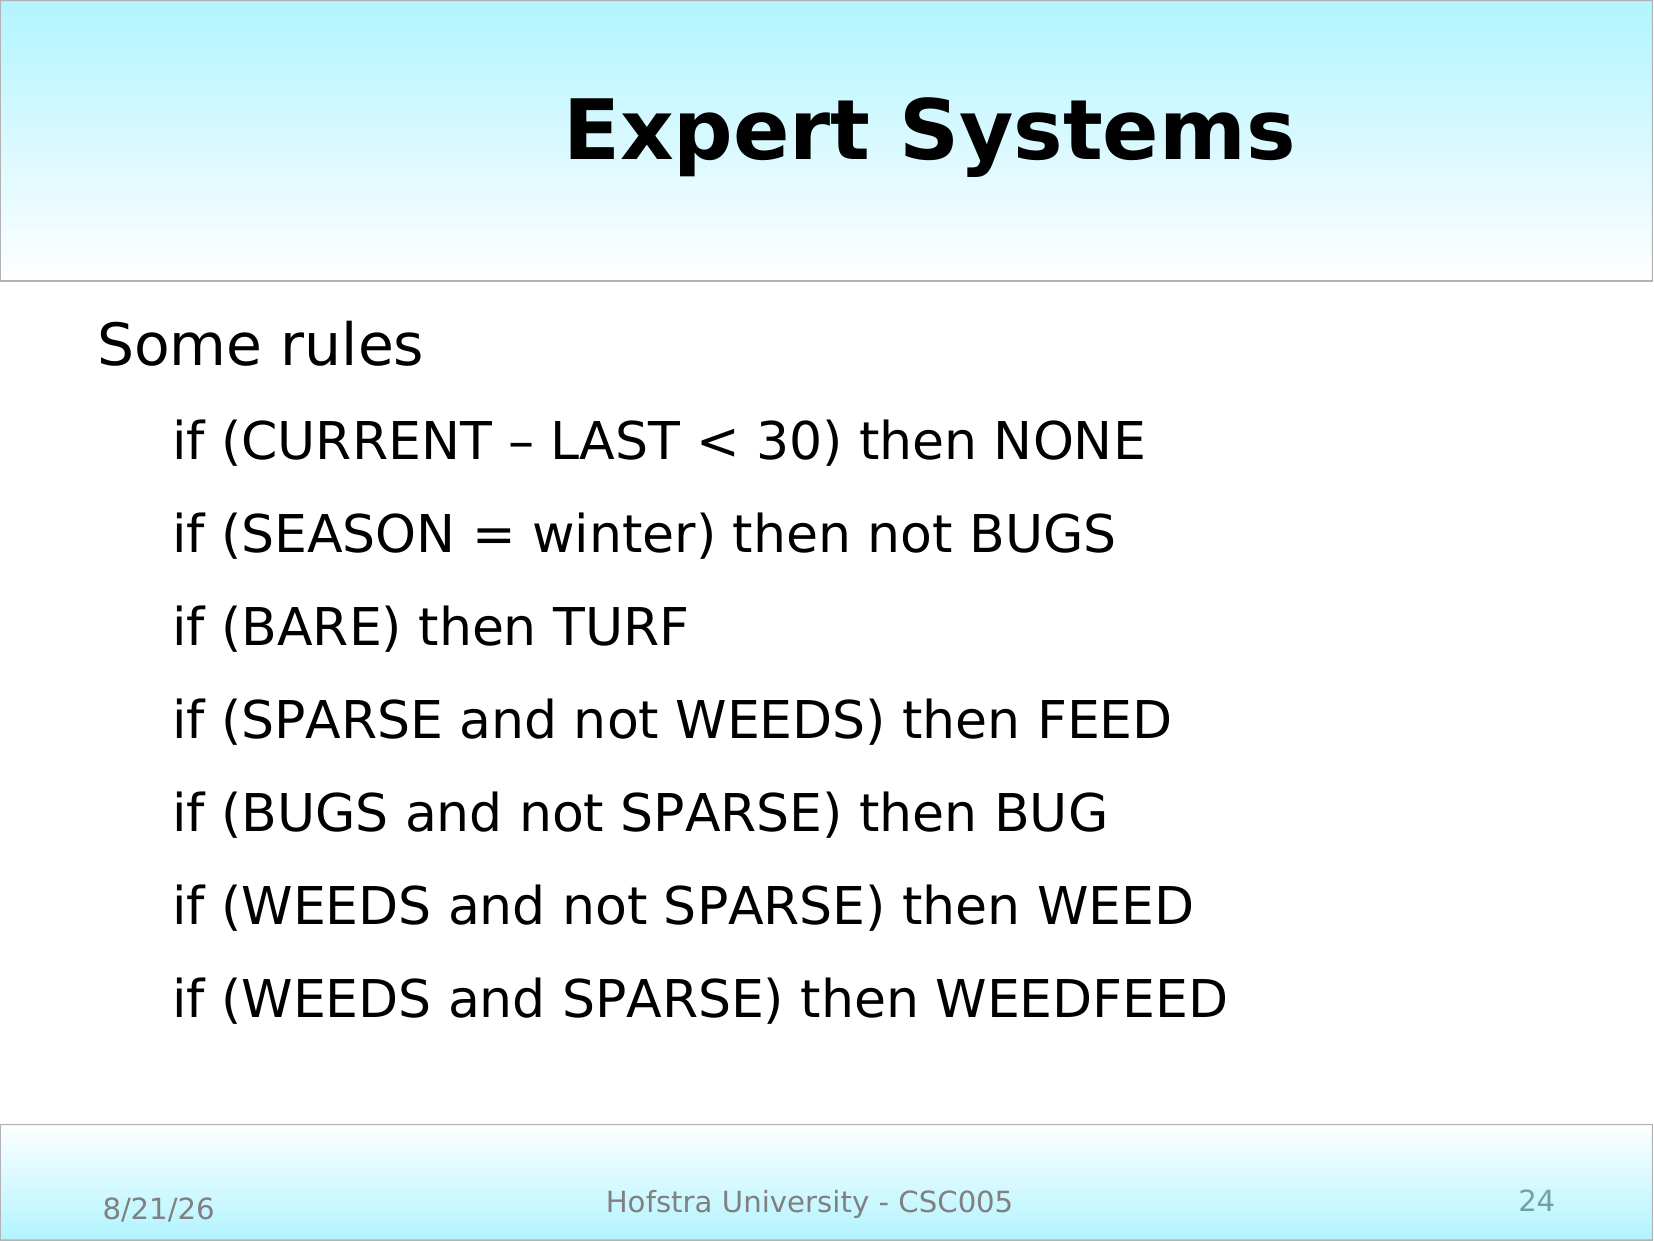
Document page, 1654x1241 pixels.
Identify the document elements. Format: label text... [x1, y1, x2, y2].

list Some rules if (CURRENT – LAST < 30) then NONE if (SEASON = winter) then not BUGS if (BARE) then TURF if (SPARSE and not WEEDS) then FEED if (BUGS and not SPARSE) then BUG if (WEEDS and not SPARSE) then WEED if (WEEDS and SPARSE) then WEEDFEED [82, 303, 1571, 1131]
title Expert Systems [247, 27, 1612, 235]
